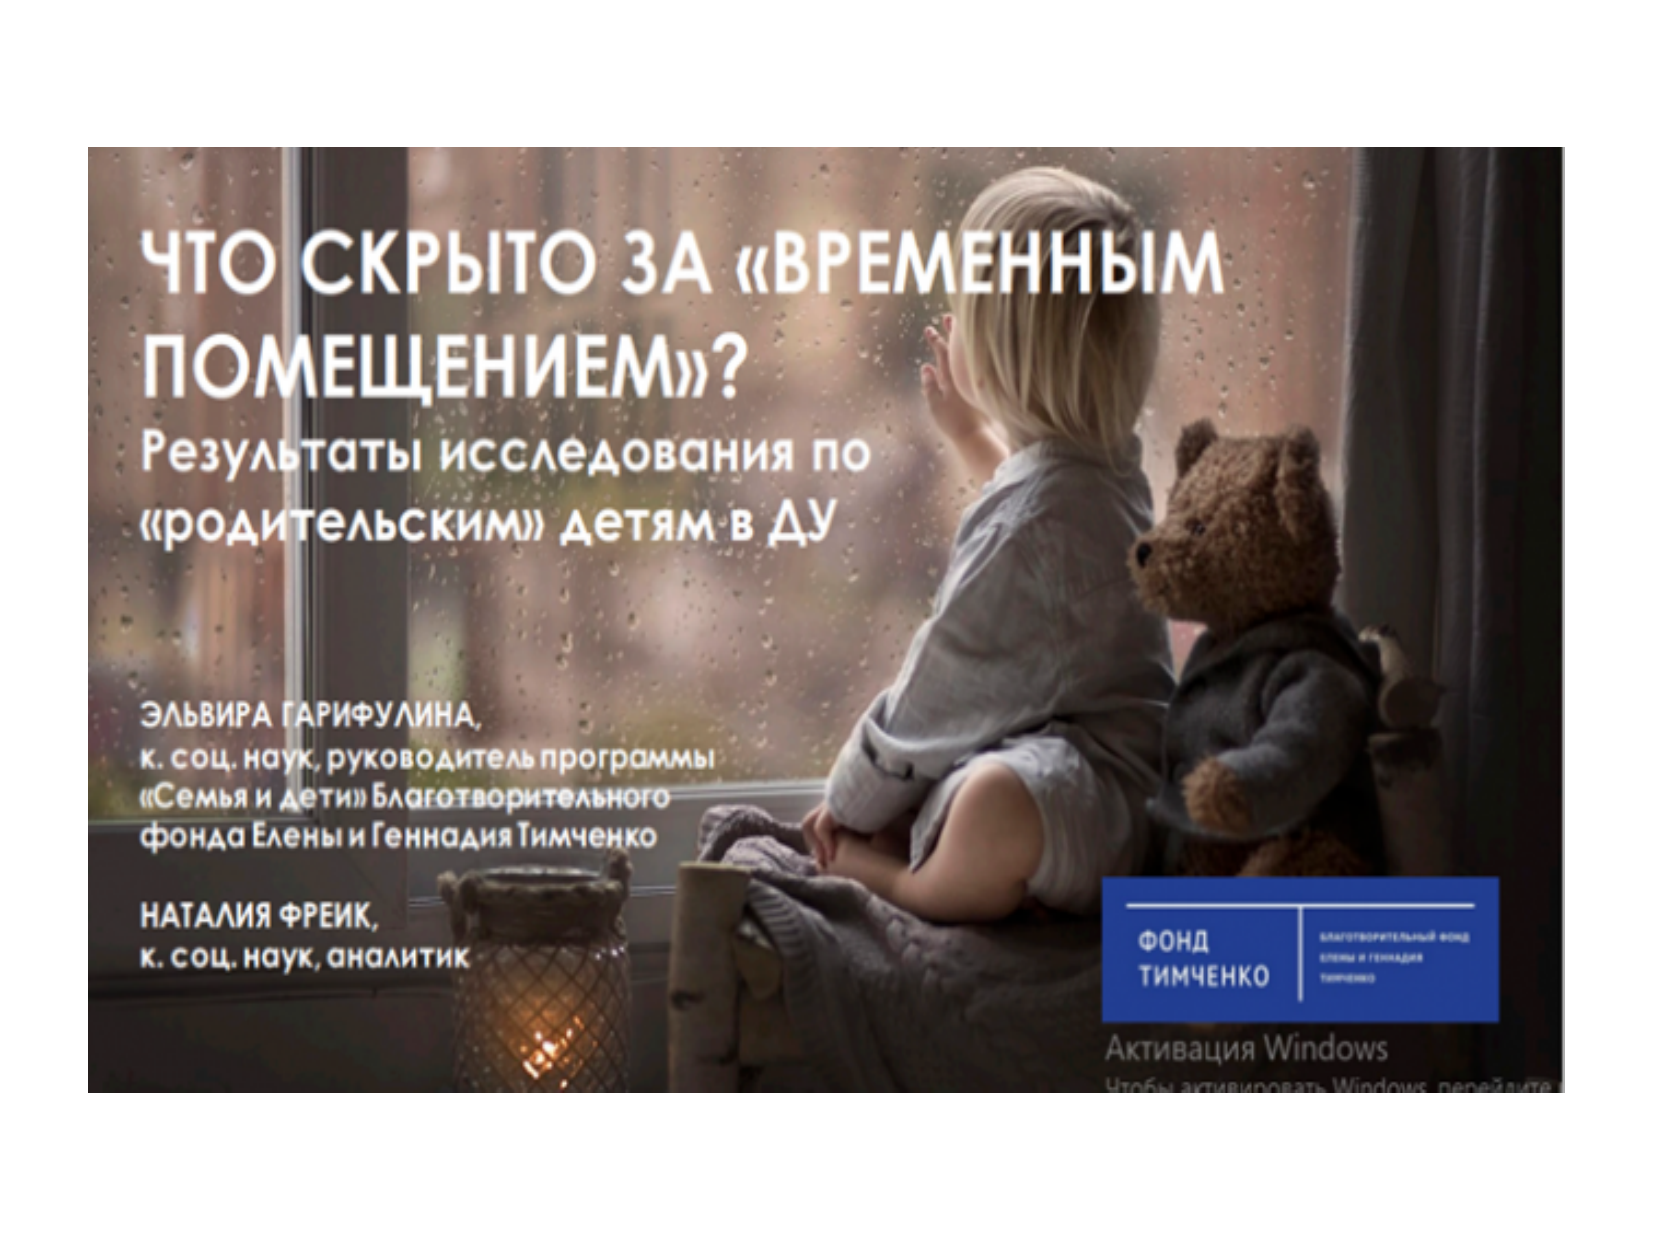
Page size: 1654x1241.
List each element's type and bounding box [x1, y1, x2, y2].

picture [88, 147, 1565, 1093]
